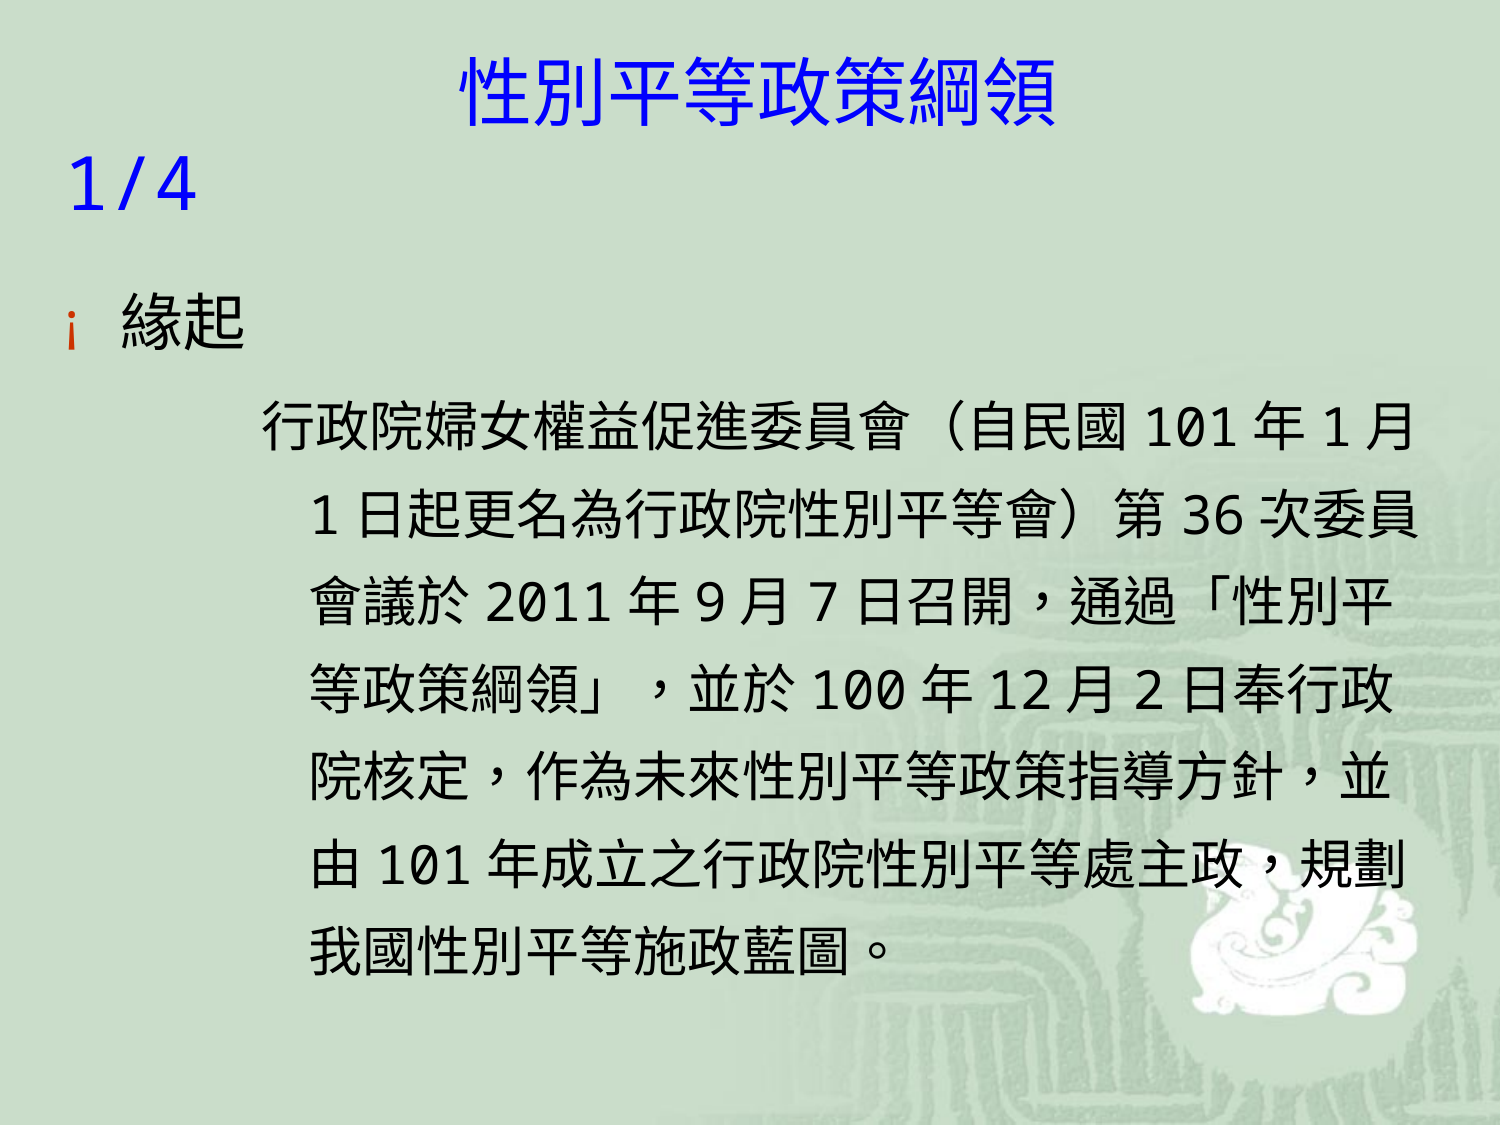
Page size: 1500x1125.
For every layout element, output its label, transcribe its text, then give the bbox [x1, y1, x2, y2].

title 性別平等政策綱領 1/4 [49, 37, 1451, 225]
list 緣起 行政院婦女權益促進委員會（自民國101年1月1日起更名為行政院性別平等會）第36次委員會議於2011年9月7日召開，通過「性別平等政策綱領」，並於100年12月2日奉行政院核定，作為未來性別平等政策指導方針，並由101年成立之行政院性別平等處主政，規劃我國性別平等施政藍圖。 [49, 262, 1451, 1001]
